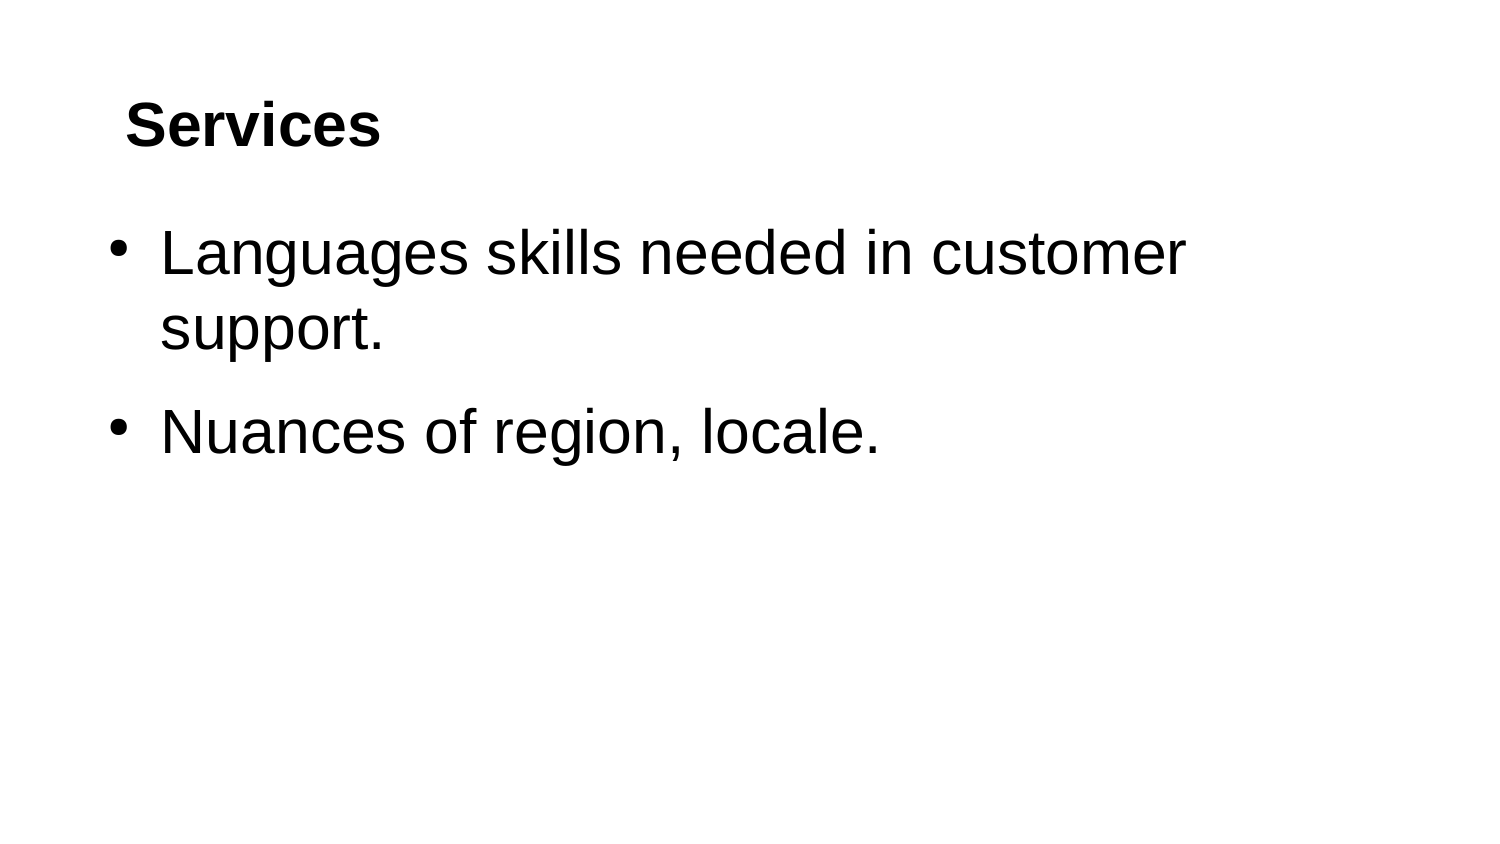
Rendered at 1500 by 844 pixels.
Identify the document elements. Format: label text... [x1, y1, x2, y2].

title Services [75, 33, 1425, 175]
list Languages skills needed in customer support. Nuances of region, locale. [75, 196, 1425, 808]
